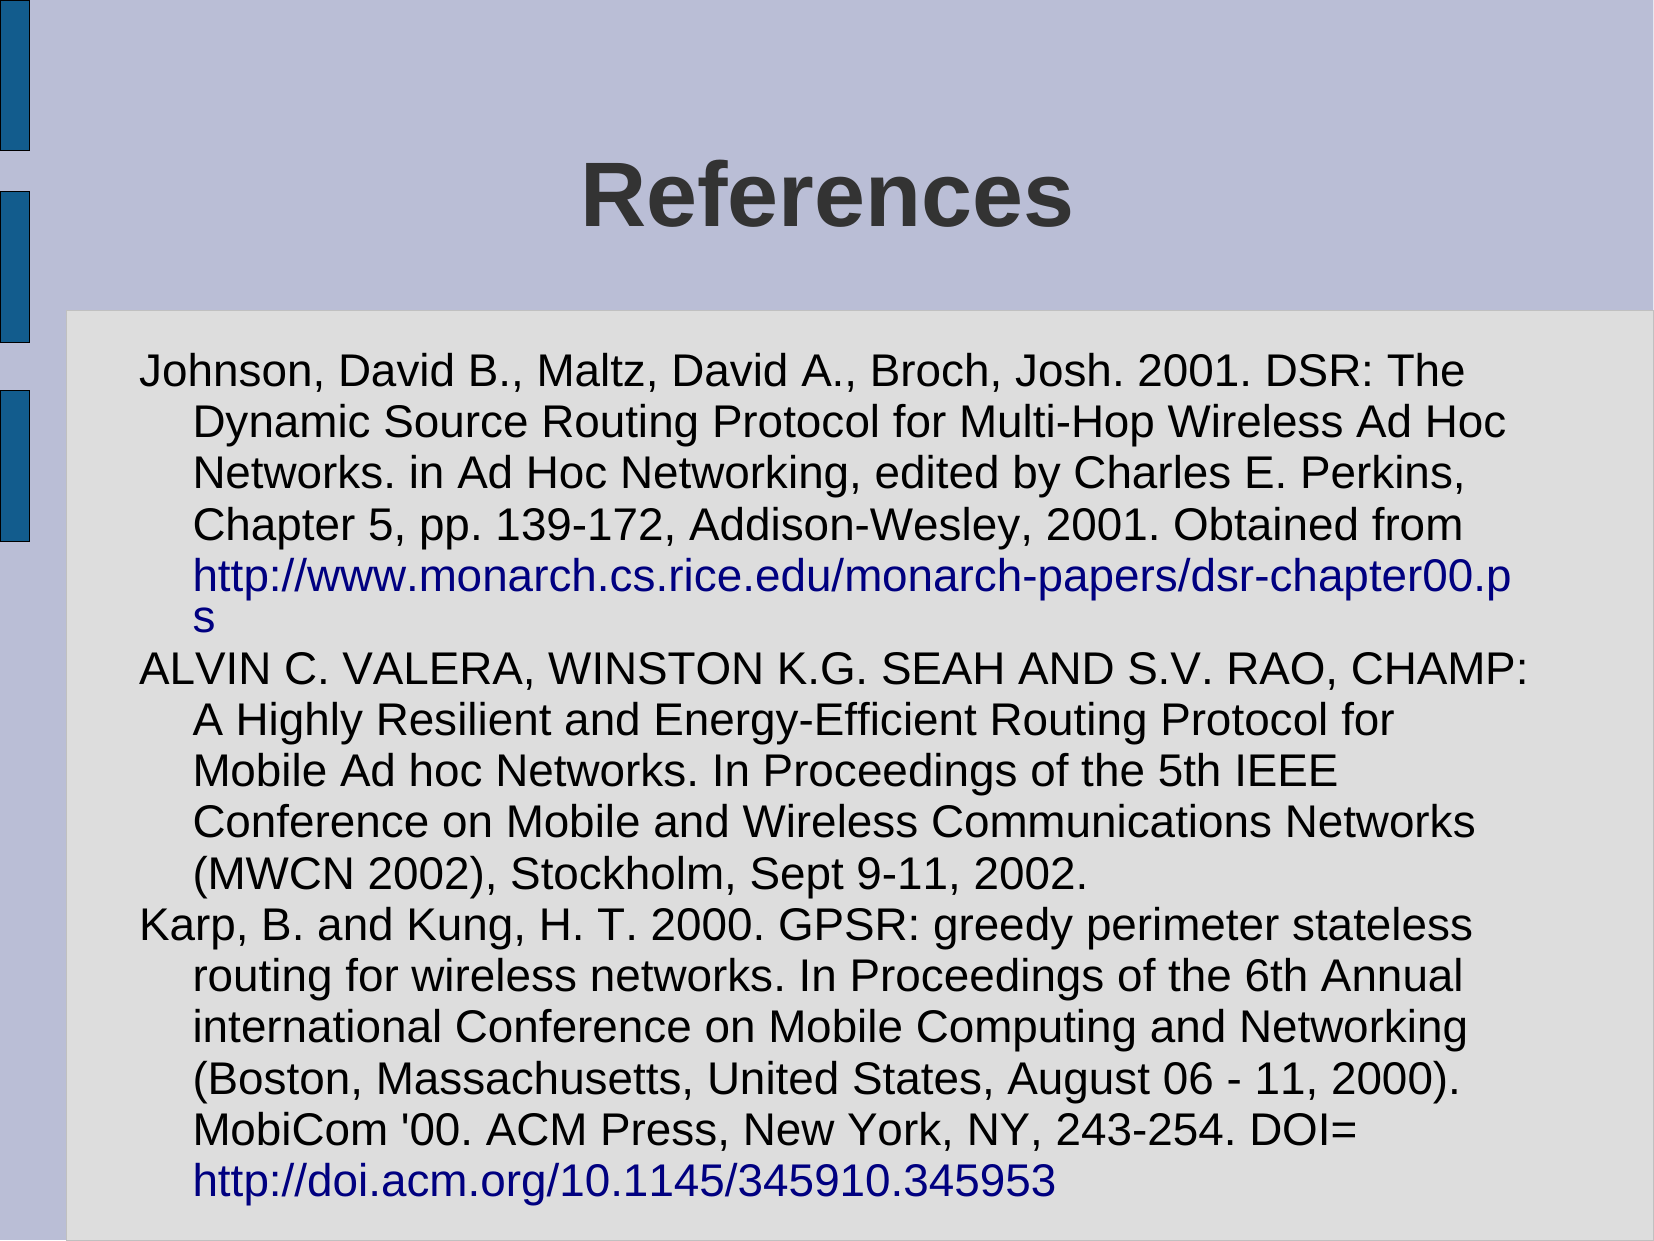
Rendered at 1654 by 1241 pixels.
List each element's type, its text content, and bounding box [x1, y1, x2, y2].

title References [121, 91, 1534, 299]
list Johnson, David B., Maltz, David A., Broch, Josh. 2001. DSR: The Dynamic Source Routing Protocol for Multi-Hop Wireless Ad Hoc Networks. in Ad Hoc Networking, edited by Charles E. Perkins, Chapter 5, pp. 139-172, Addison-Wesley, 2001. Obtained from http://www.monarch.cs.rice.edu/monarch-papers/dsr-chapter00.ps ALVIN C. VALERA, WINSTON K.G. SEAH AND S.V. RAO, CHAMP: A Highly Resilient and Energy-Efficient Routing Protocol for Mobile Ad hoc Networks. In Proceedings of the 5th IEEE Conference on Mobile and Wireless Communications Networks (MWCN 2002), Stockholm, Sept 9-11, 2002. Karp, B. and Kung, H. T. 2000. GPSR: greedy perimeter stateless routing for wireless networks. In Proceedings of the 6th Annual international Conference on Mobile Computing and Networking (Boston, Massachusetts, United States, August 06 - 11, 2000). MobiCom '00. ACM Press, New York, NY, 243-254. DOI= http://doi.acm.org/10.1145/345910.345953 [121, 344, 1534, 1162]
